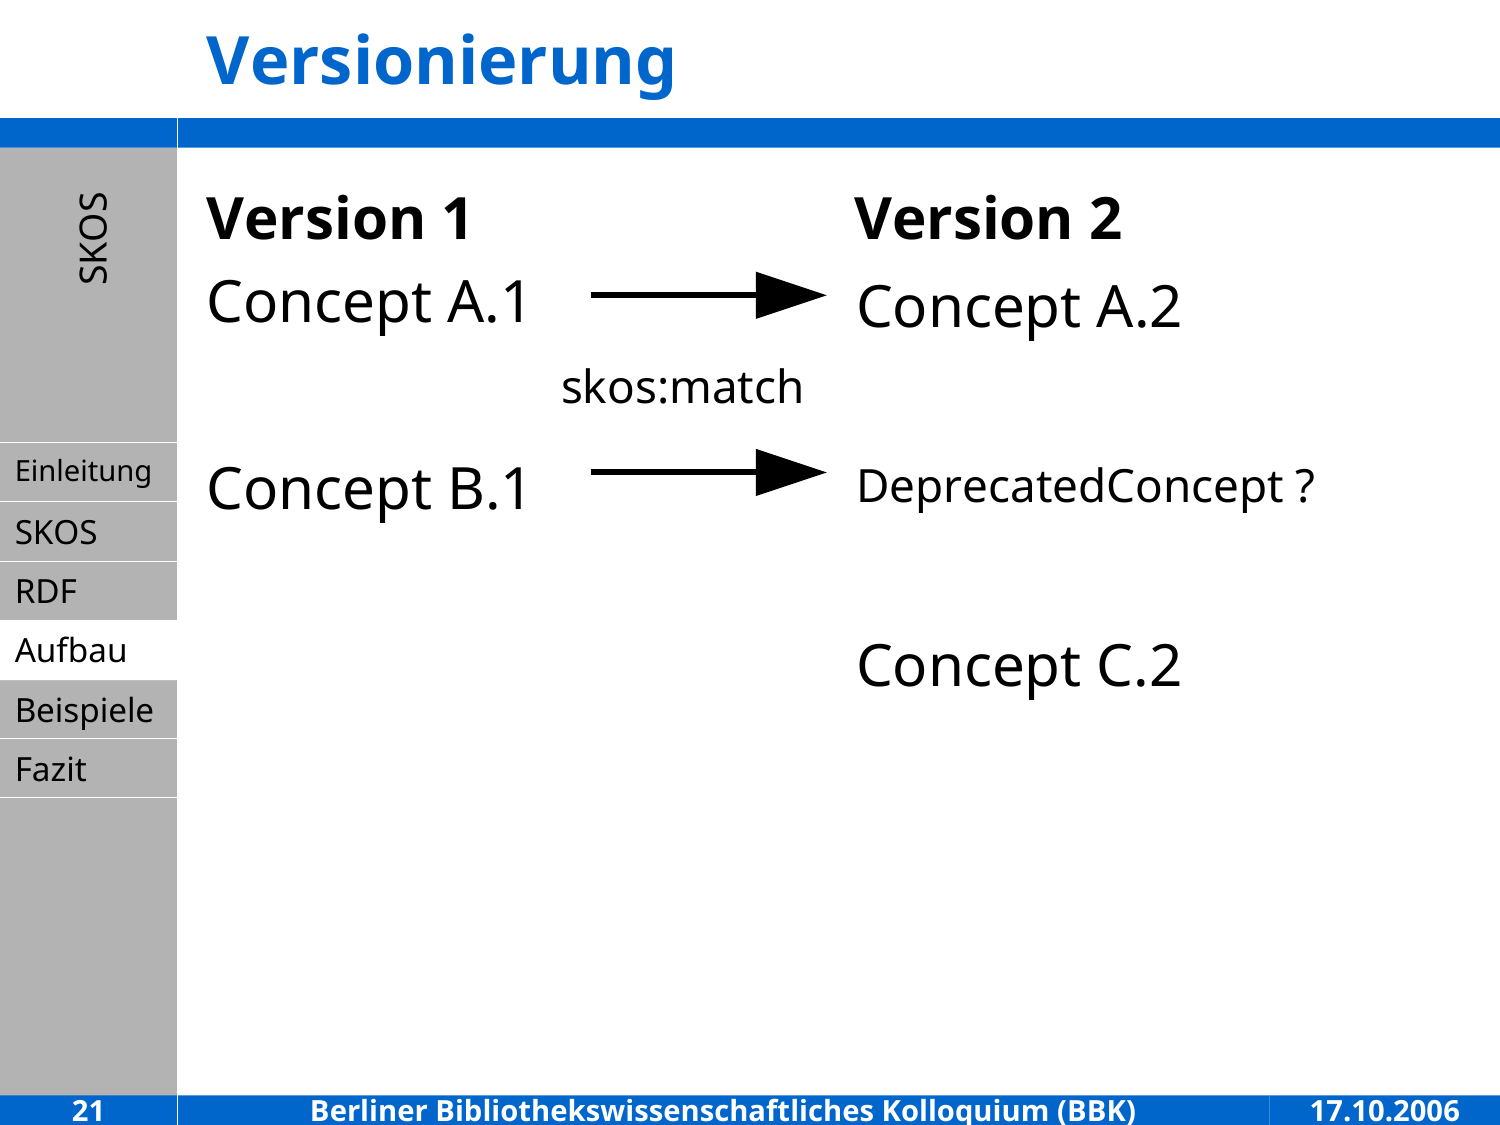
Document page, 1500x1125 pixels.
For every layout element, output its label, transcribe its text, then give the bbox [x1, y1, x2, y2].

list Concept A.1 Concept B.1 [206, 259, 824, 1034]
text_box Aufbau [0, 620, 178, 680]
list Concept A.2 DeprecatedConcept ? Concept C.2 [856, 265, 1474, 686]
list skos:match [561, 354, 857, 414]
title Versionierung [206, 0, 1477, 119]
list Version 2 [854, 177, 1472, 266]
list Version 1 [206, 177, 824, 259]
